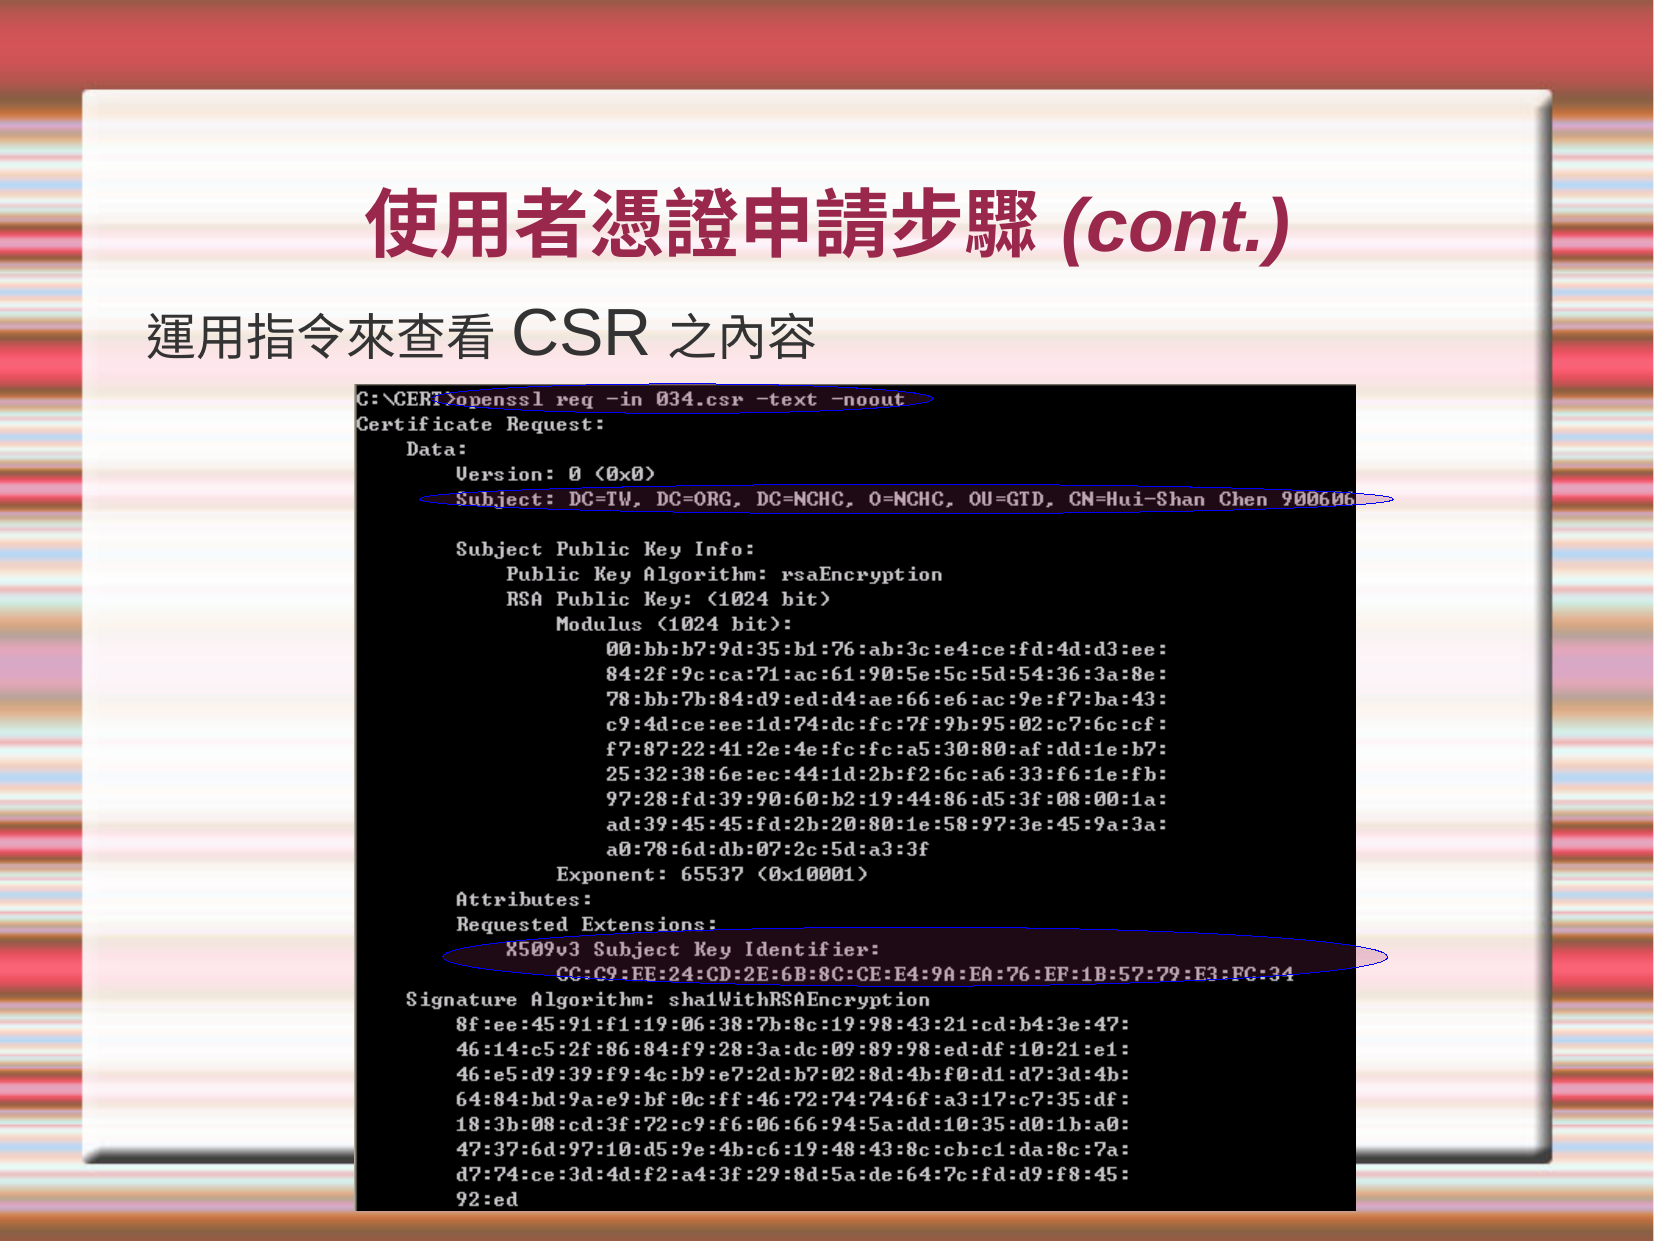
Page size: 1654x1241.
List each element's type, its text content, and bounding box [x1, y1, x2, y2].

picture [0, 0, 1654, 1241]
text_box [431, 383, 934, 414]
text_box [442, 927, 1388, 987]
text_box [419, 484, 1394, 514]
title 使用者憑證申請步驟(cont.) [121, 122, 1534, 315]
list 運用指令來查看CSR之內容 [134, 295, 1516, 1118]
